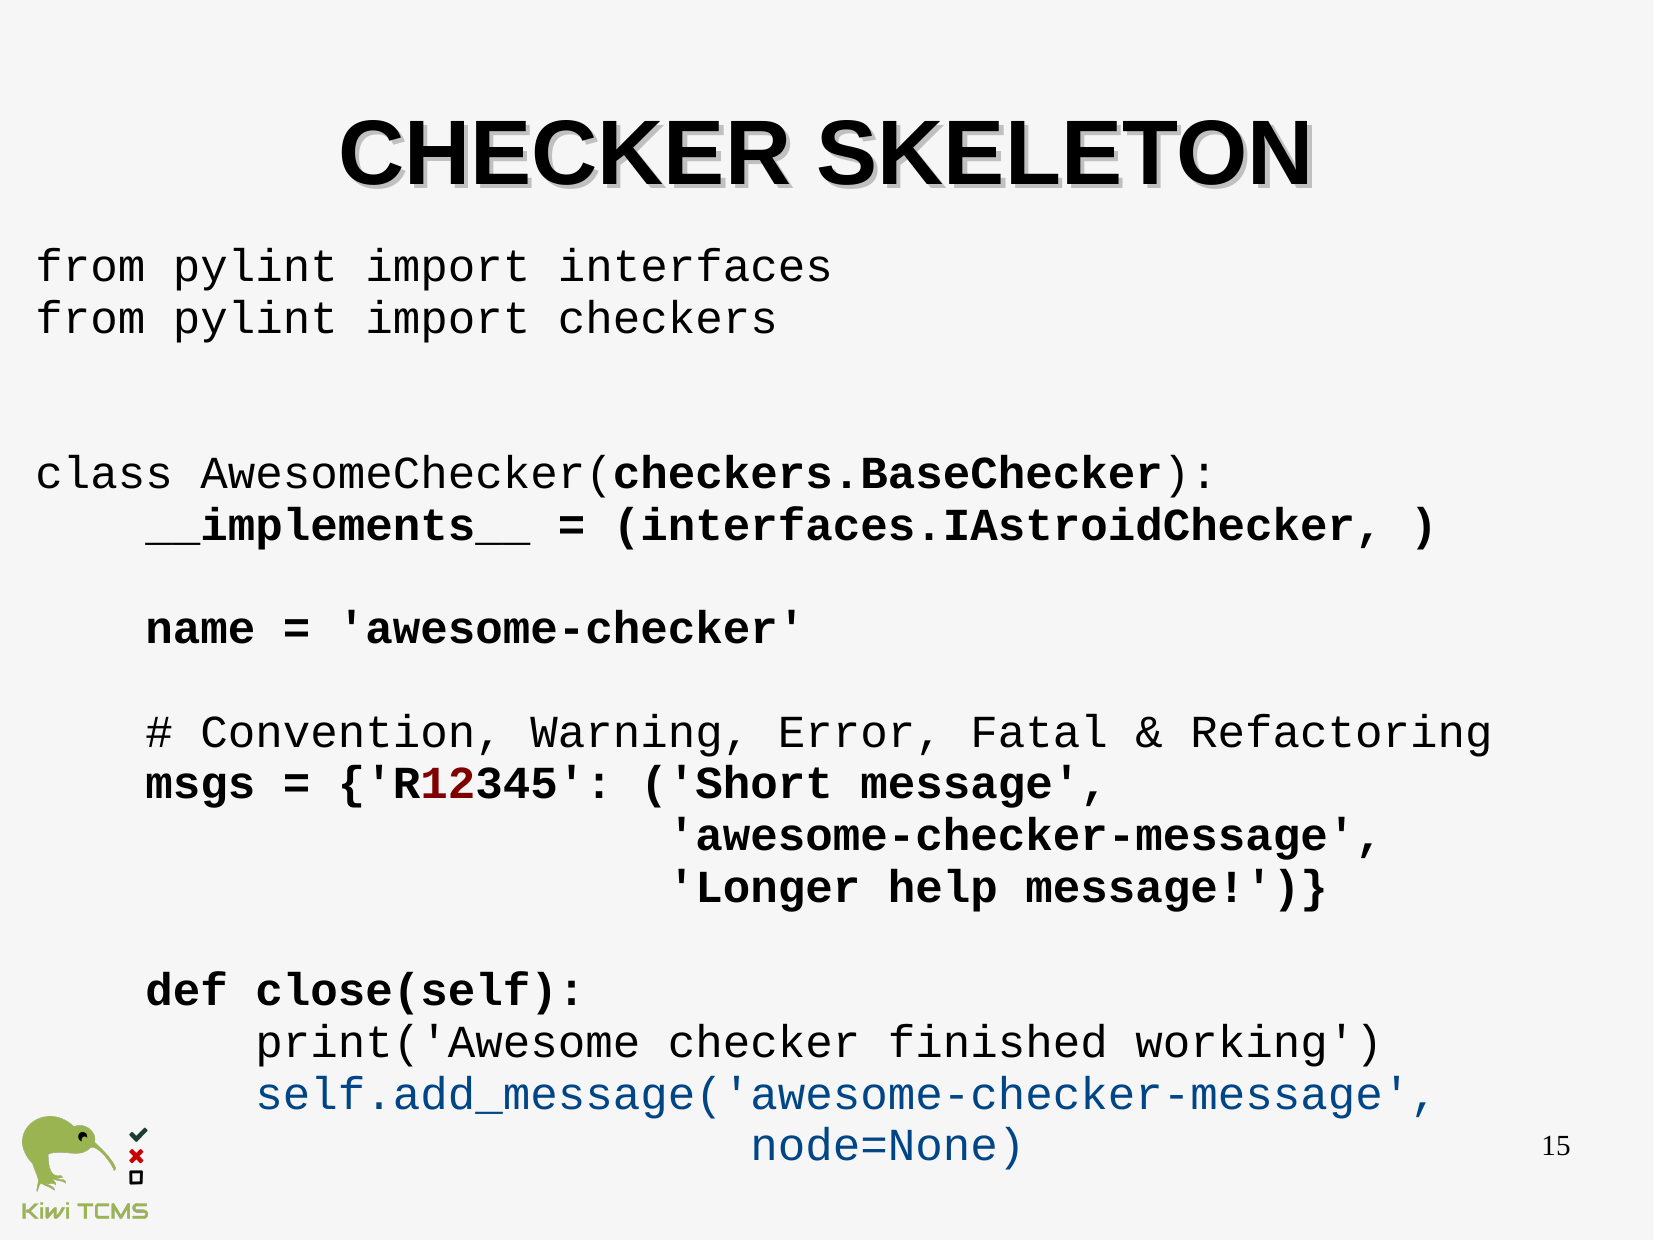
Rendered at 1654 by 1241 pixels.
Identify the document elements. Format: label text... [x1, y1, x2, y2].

title CHECKER SKELETON [82, 49, 1571, 236]
picture [22, 1116, 148, 1219]
subtitle from pylint import interfaces from pylint import checkers class AwesomeChecker(checkers.BaseChecker): __implements__ = (interfaces.IAstroidChecker, ) name = 'awesome-checker' # Convention, Warning, Error, Fatal & Refactoring msgs = {'R12345': ('Short message', 'awesome-checker-message', 'Longer help message!')} def close(self): print('Awesome checker finished working') self.add_message('awesome-checker-message', node=None) [35, 236, 1630, 1182]
